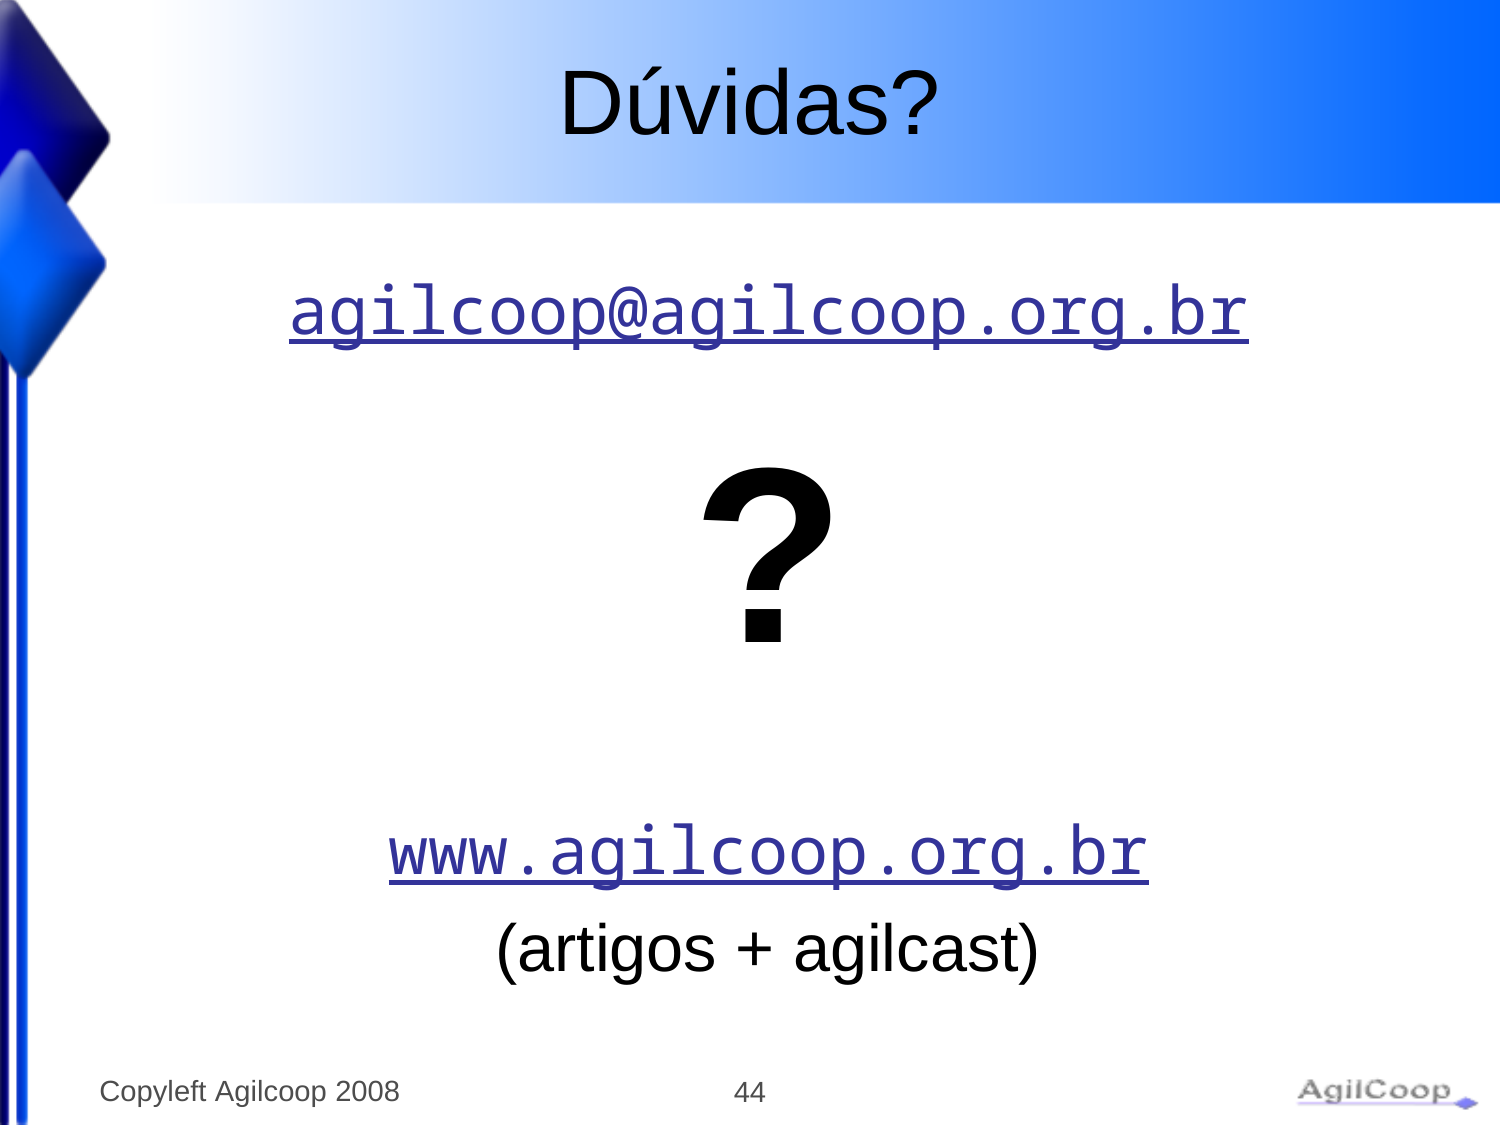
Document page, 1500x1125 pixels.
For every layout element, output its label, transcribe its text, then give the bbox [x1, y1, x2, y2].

title Dúvidas? [75, 8, 1426, 197]
list agilcoop@agilcoop.org.br ? www.agilcoop.org.br (artigos + agilcast) [112, 243, 1425, 1006]
picture [0, 0, 1500, 1125]
